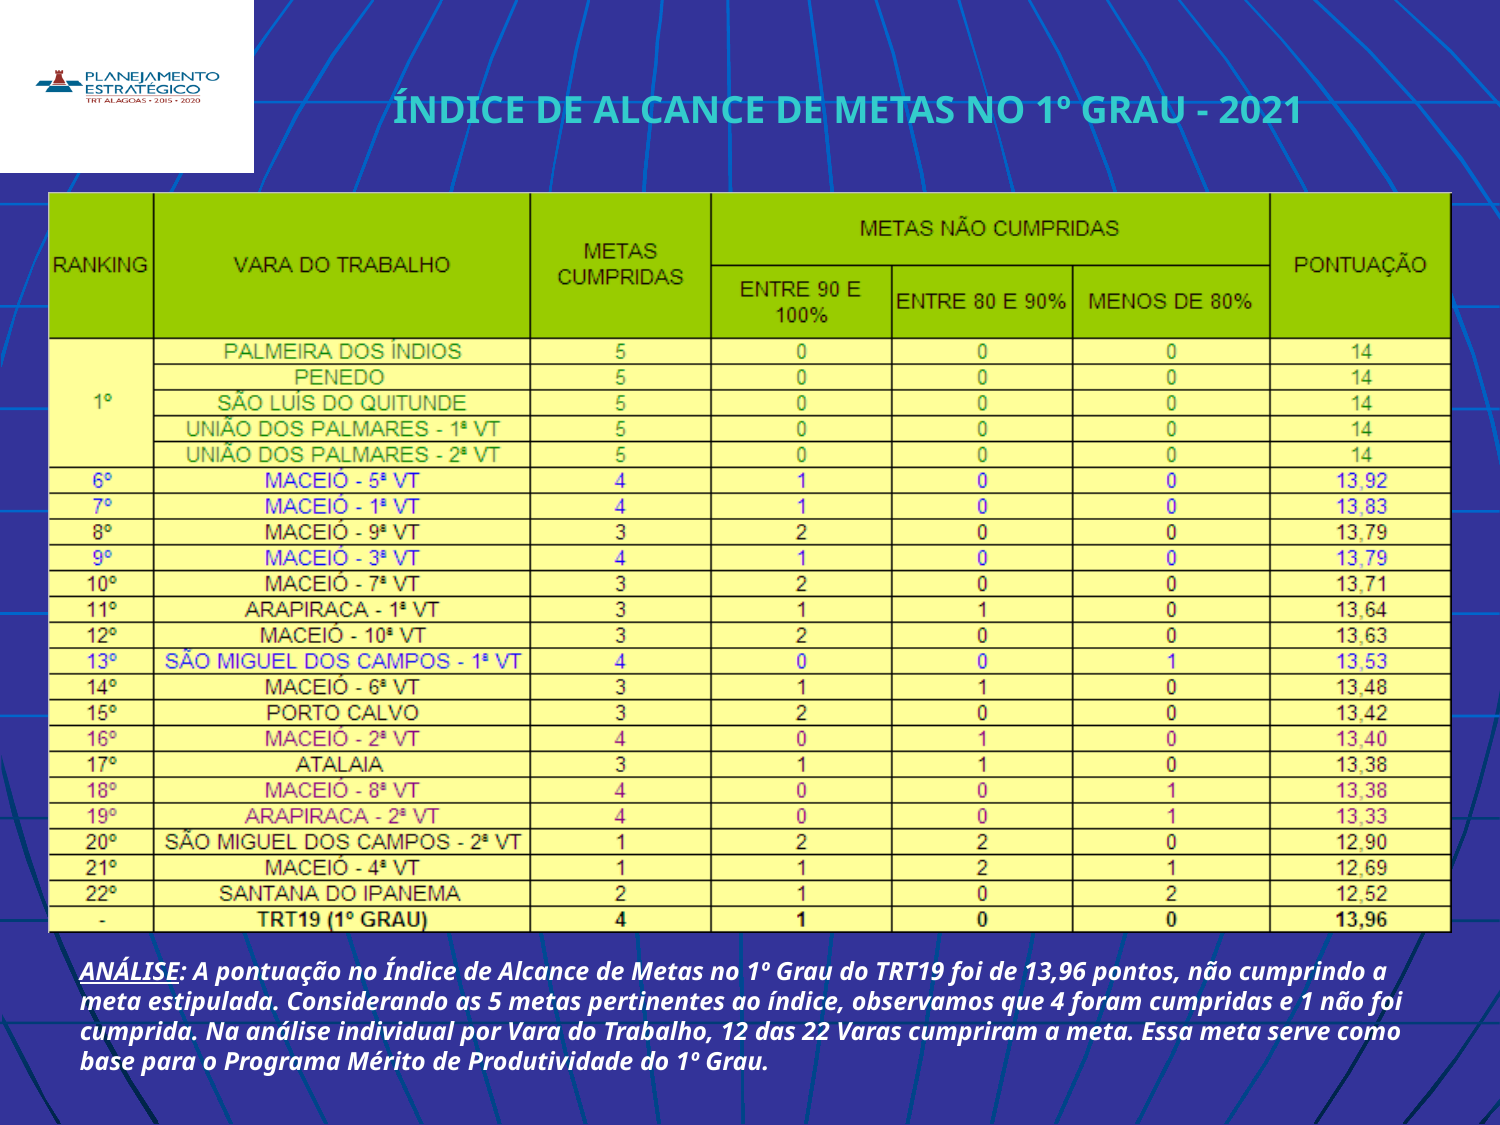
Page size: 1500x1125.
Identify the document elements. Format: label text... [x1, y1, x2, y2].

text_box ÍNDICE DE ALCANCE DE METAS NO 1º GRAU - 2021 [242, 78, 1448, 139]
picture [0, 0, 254, 173]
text_box ANÁLISE: A pontuação no Índice de Alcance de Metas no 1º Grau do TRT19 foi de 13,96 pontos, não cumprindo a meta estipulada. Considerando as 5 metas pertinentes ao índice, observamos que 4 foram cumpridas e 1 não foi cumprida. Na análise individual por Vara do Trabalho, 12 das 22 Varas cumpriram a meta. Essa meta serve como base para o Programa Mérito de Produtividade do 1º Grau. [64, 947, 1471, 1125]
picture [48, 192, 1452, 933]
